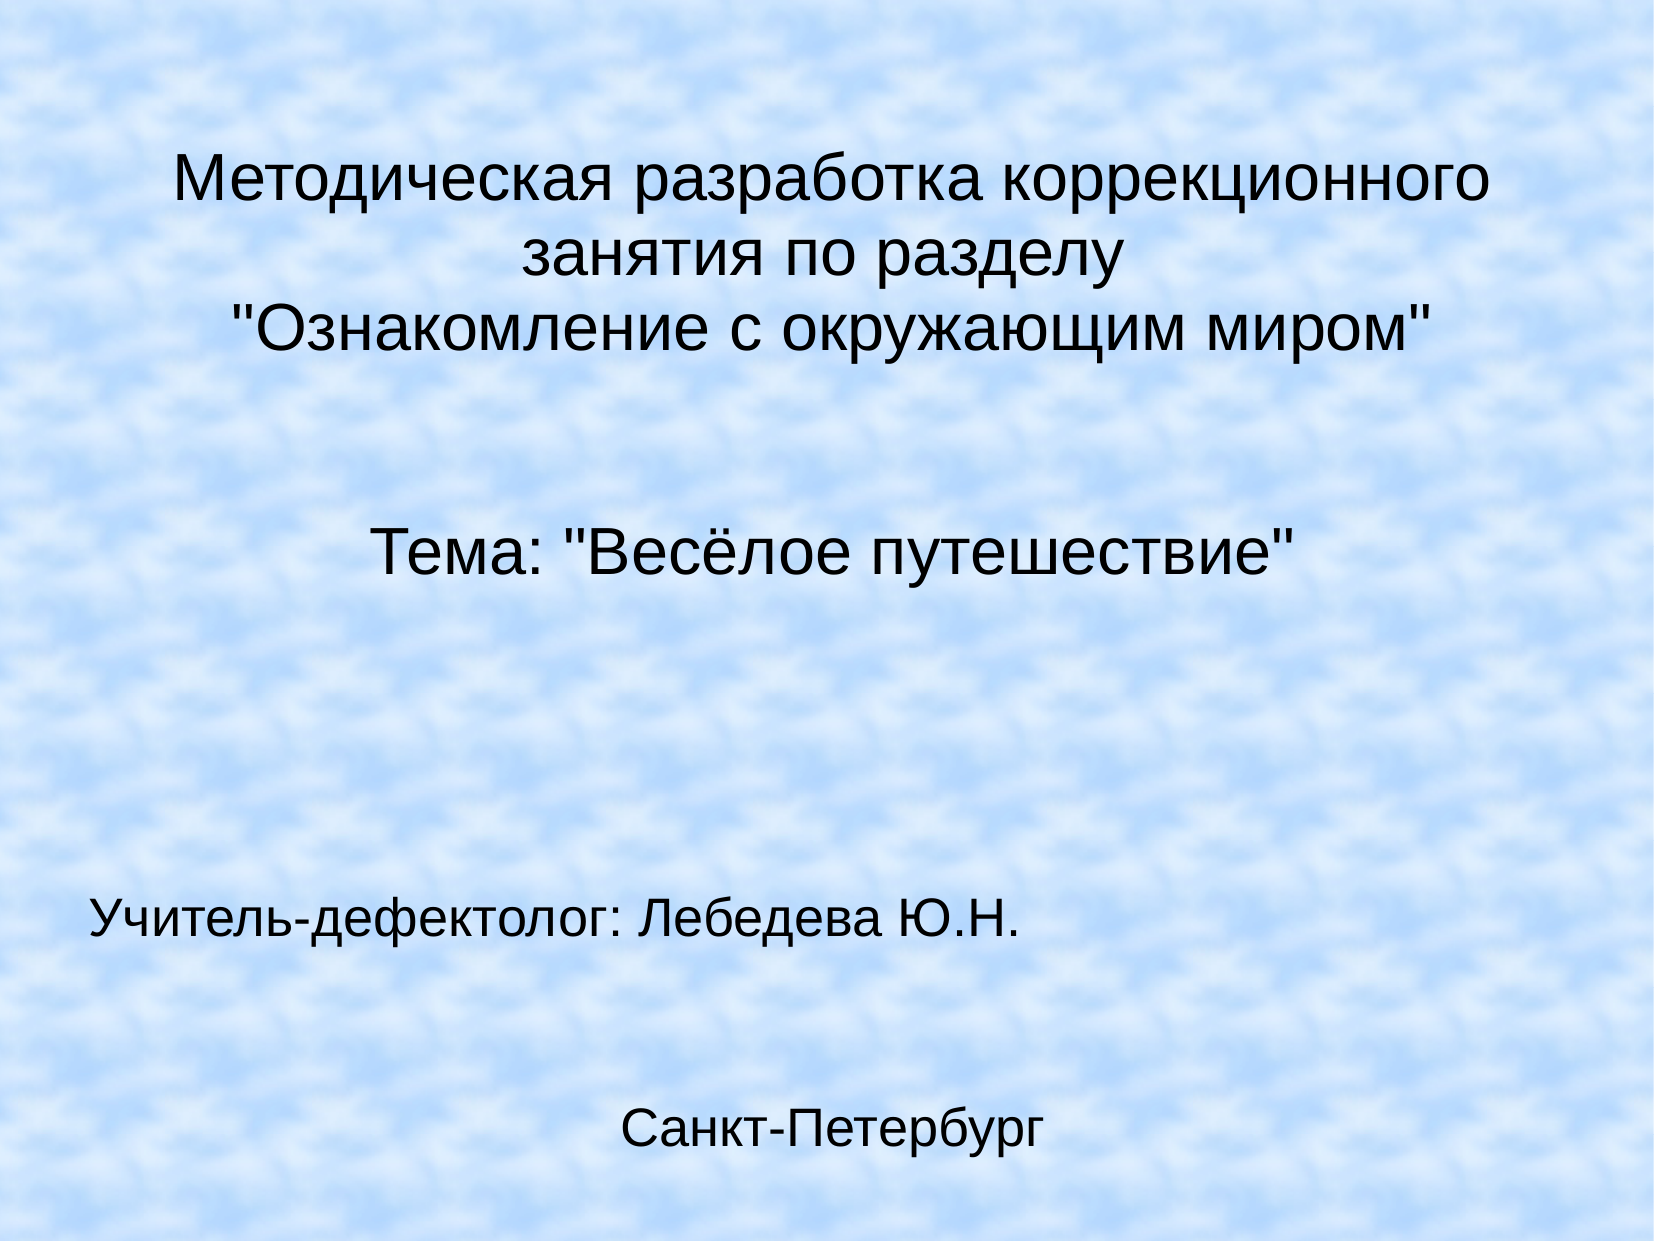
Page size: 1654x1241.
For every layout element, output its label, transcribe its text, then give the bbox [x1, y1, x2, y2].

subtitle Методическая разработка коррекционного занятия по разделу "Ознакомление с окружающим миром" Тема: "Весёлое путешествие" Учитель-дефектолог: Лебедева Ю.Н. Санкт-Петербург [88, 127, 1577, 1172]
picture [0, 0, 1654, 1241]
